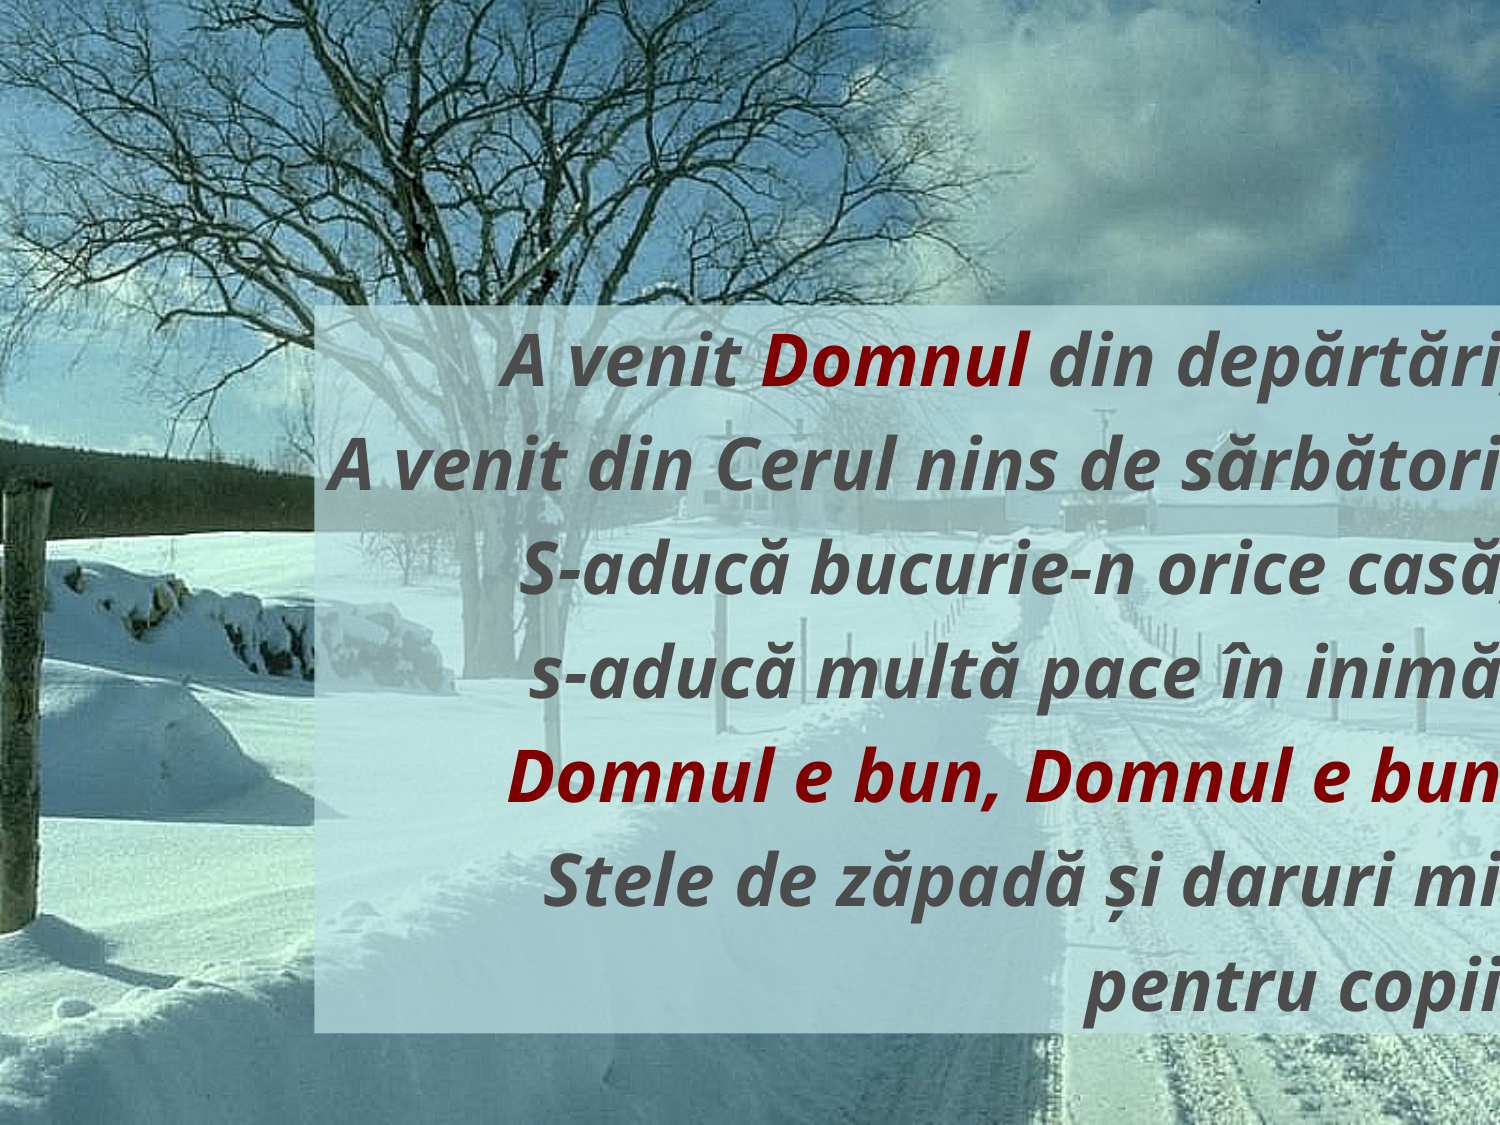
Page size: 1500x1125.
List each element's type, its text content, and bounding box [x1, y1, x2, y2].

text_box A venit Domnul din depărtări, A venit din Cerul nins de sărbători! S-aducă bucurie-n orice casă, s-aducă multă pace în inimă. Domnul e bun, Domnul e bun! Stele de zăpadă şi daruri mii pentru copii! [314, 305, 1500, 1034]
picture [0, 0, 1500, 1125]
